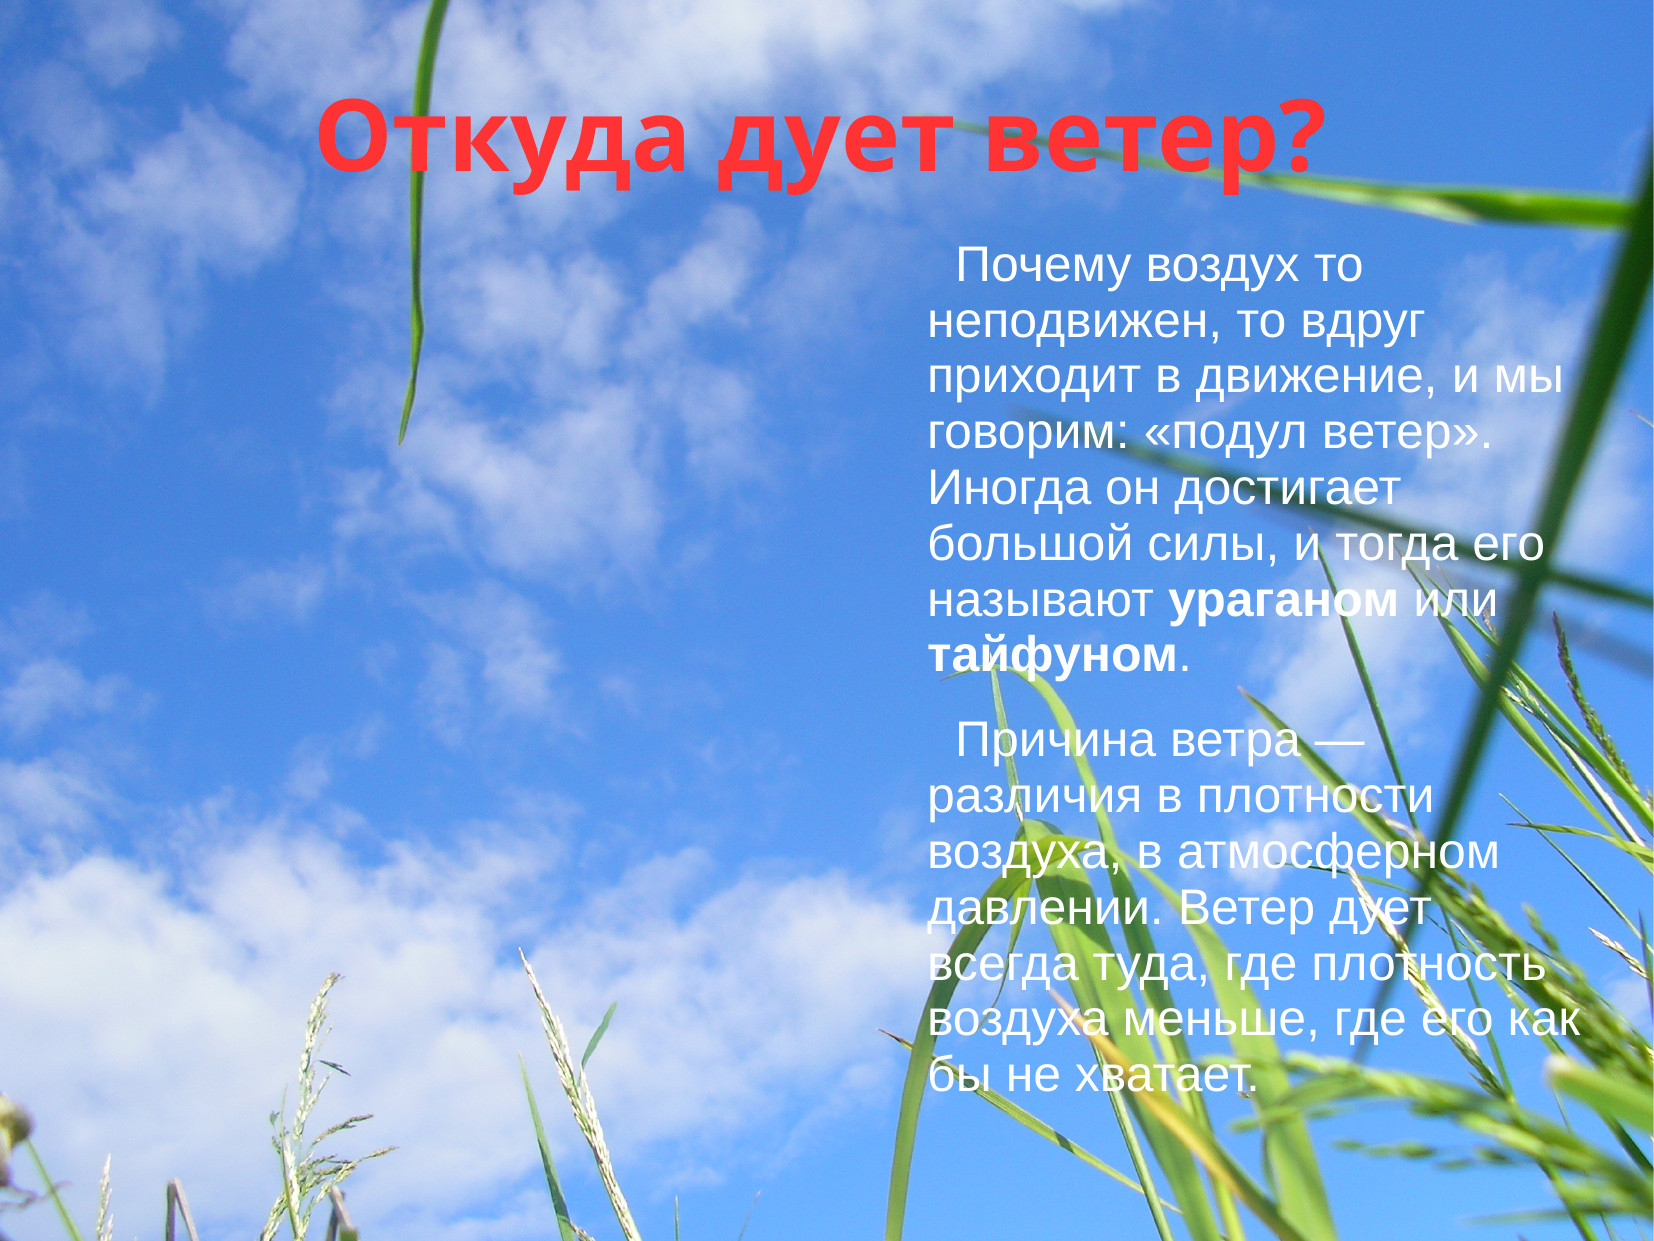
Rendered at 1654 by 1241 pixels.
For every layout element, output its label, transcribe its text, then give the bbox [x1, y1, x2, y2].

list Почему воздух то неподвижен, то вдруг приходит в движение, и мы говорим: «подул ветер». Иногда он достигает большой силы, и тогда его называют ураганом или тайфуном. Причина ветра — различия в плотности воздуха, в атмосферном давлении. Ветер дует всегда туда, где плотность воздуха меньше, где его как бы не хватает. [856, 236, 1583, 1105]
picture [0, 0, 1654, 1241]
title Откуда дует ветер? [76, 29, 1565, 237]
